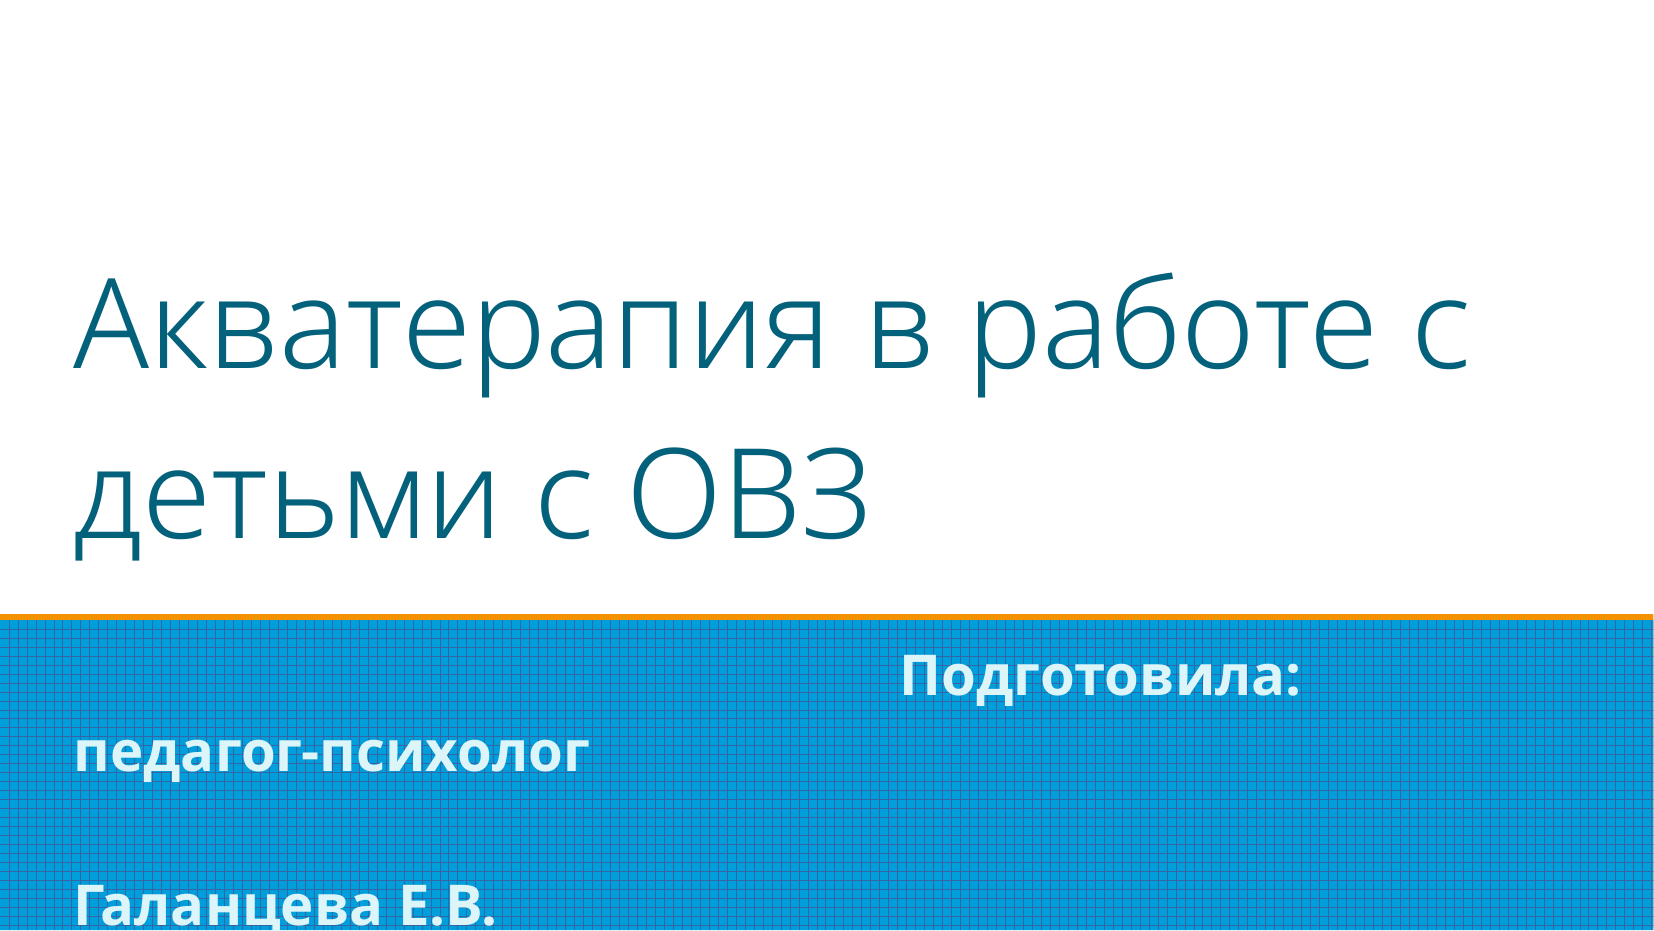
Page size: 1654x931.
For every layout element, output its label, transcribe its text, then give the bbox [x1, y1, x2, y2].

title Акватерапия в работе с детьми с ОВЗ [73, 44, 1551, 576]
subtitle Подготовила: педагог-психолог Галанцева Е.В. [73, 634, 1551, 827]
